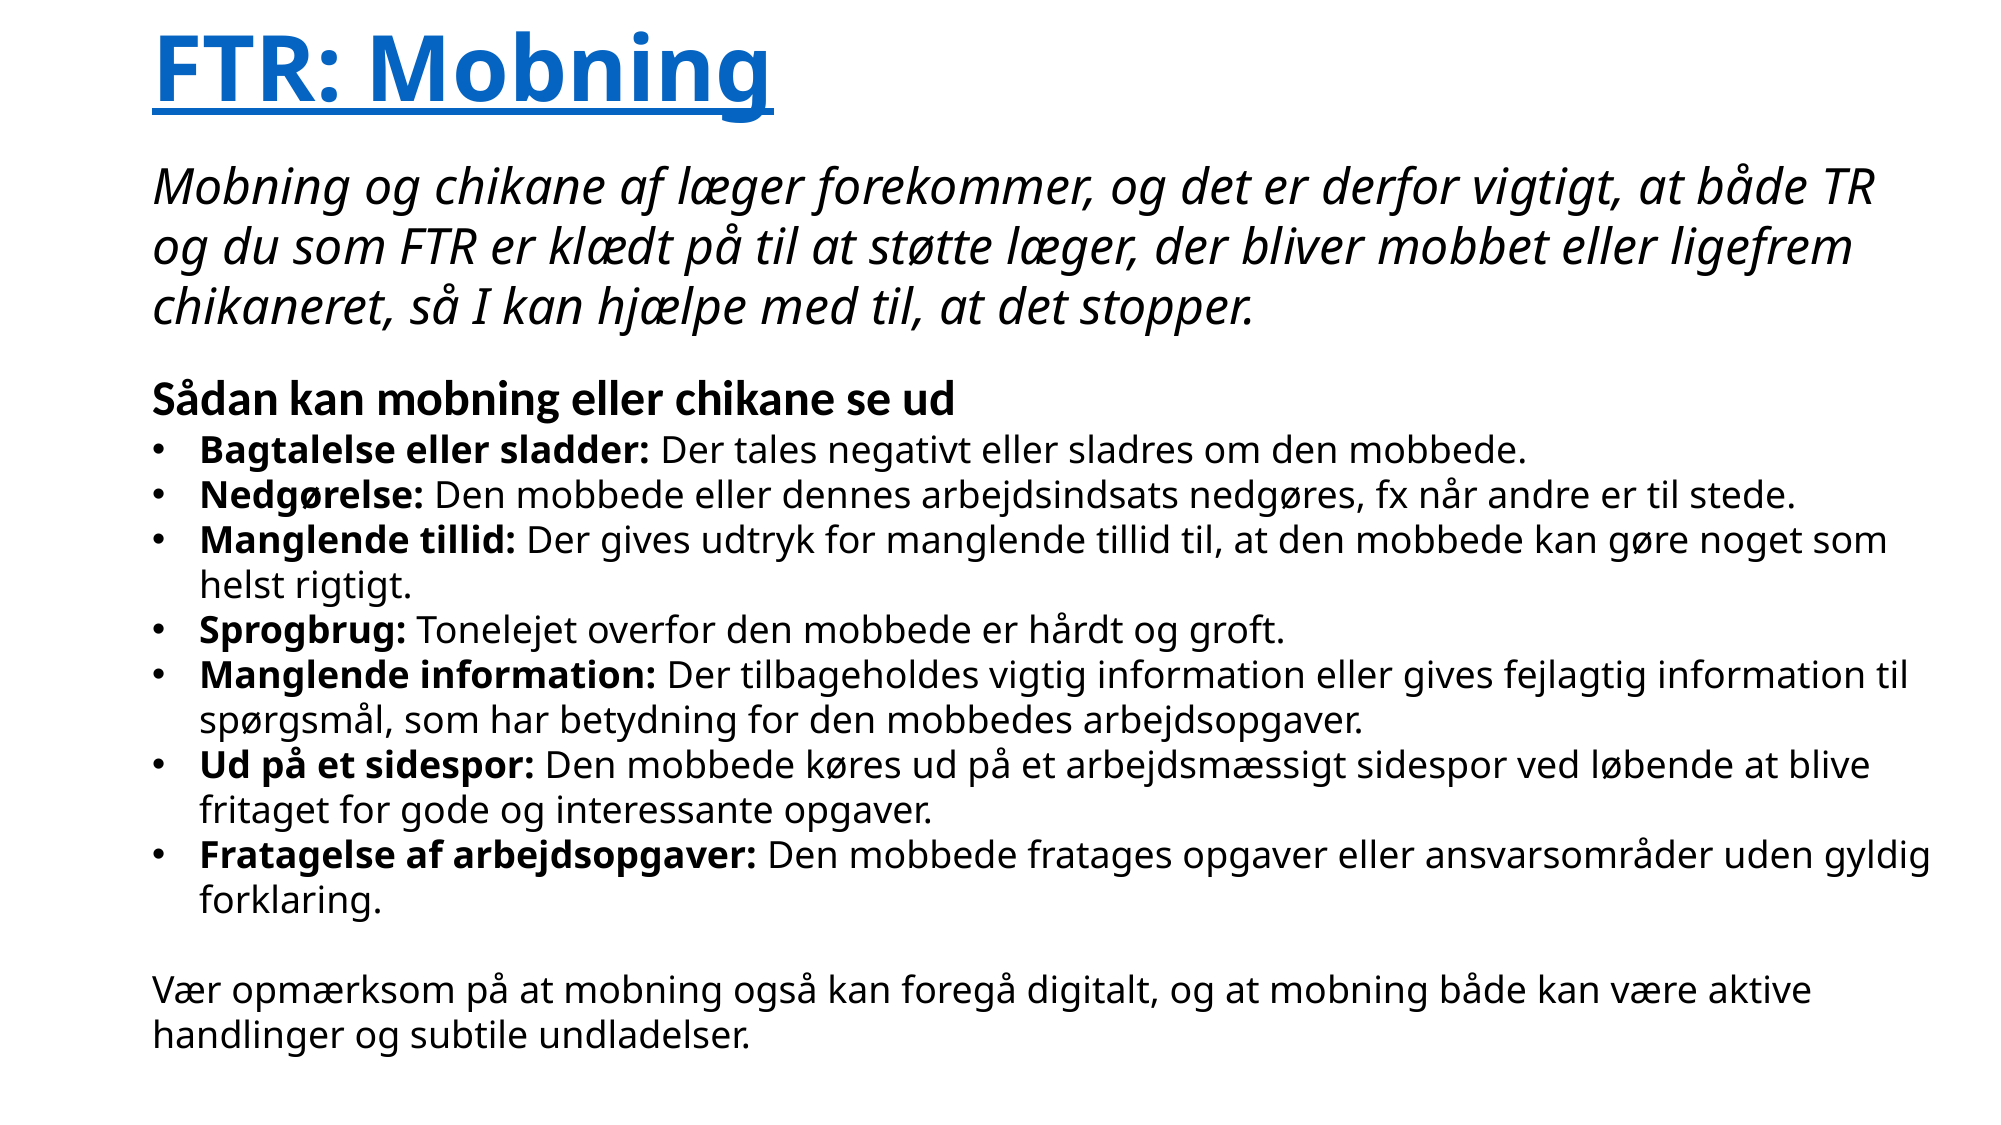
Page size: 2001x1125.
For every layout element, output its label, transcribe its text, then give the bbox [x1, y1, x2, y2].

title FTR: Mobning [137, 0, 1863, 147]
text_box Mobning og chikane af læger forekommer, og det er derfor vigtigt, at både TR og du som FTR er klædt på til at støtte læger, der bliver mobbet eller ligefrem chikaneret, så I kan hjælpe med til, at det stopper. [137, 147, 1915, 343]
text_box Sådan kan mobning eller chikane se ud Bagtalelse eller sladder: Der tales negativt eller sladres om den mobbede. Nedgørelse: Den mobbede eller dennes arbejdsindsats nedgøres, fx når andre er til stede. Manglende tillid: Der gives udtryk for manglende tillid til, at den mobbede kan gøre noget som helst rigtigt. Sprogbrug: Tonelejet overfor den mobbede er hårdt og groft. Manglende information: Der tilbageholdes vigtig information eller gives fejlagtig information til spørgsmål, som har betydning for den mobbedes arbejdsopgaver. Ud på et sidespor: Den mobbede køres ud på et arbejdsmæssigt sidespor ved løbende at blive fritaget for gode og interessante opgaver. Fratagelse af arbejdsopgaver: Den mobbede fratages opgaver eller ansvarsområder uden gyldig forklaring. Vær opmærksom på at mobning også kan foregå digitalt, og at mobning både kan være aktive handlinger og subtile undladelser. [137, 358, 1954, 1064]
